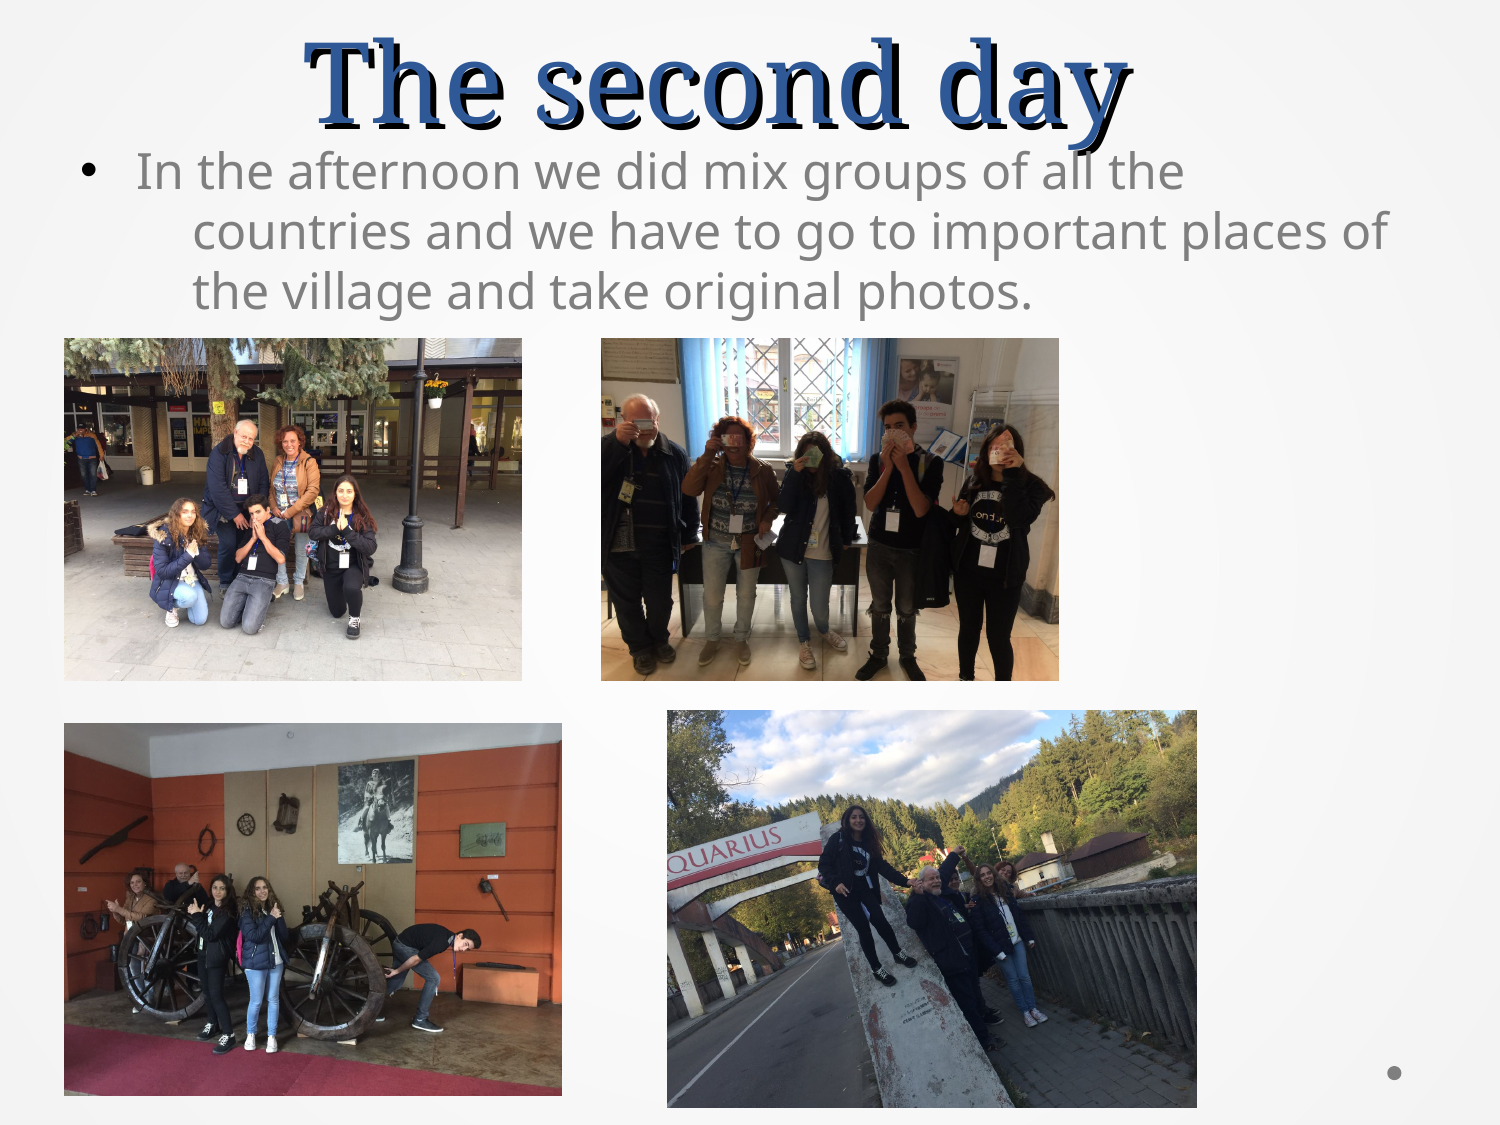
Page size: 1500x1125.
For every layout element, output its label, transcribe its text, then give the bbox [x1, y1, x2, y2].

picture [64, 723, 562, 1096]
title The second day [64, 4, 1366, 132]
picture [667, 710, 1197, 1108]
list In the afternoon we did mix groups of all the countries and we have to go to important places of the village and take original photos. [64, 132, 1415, 875]
picture [601, 338, 1059, 681]
picture [64, 338, 522, 681]
